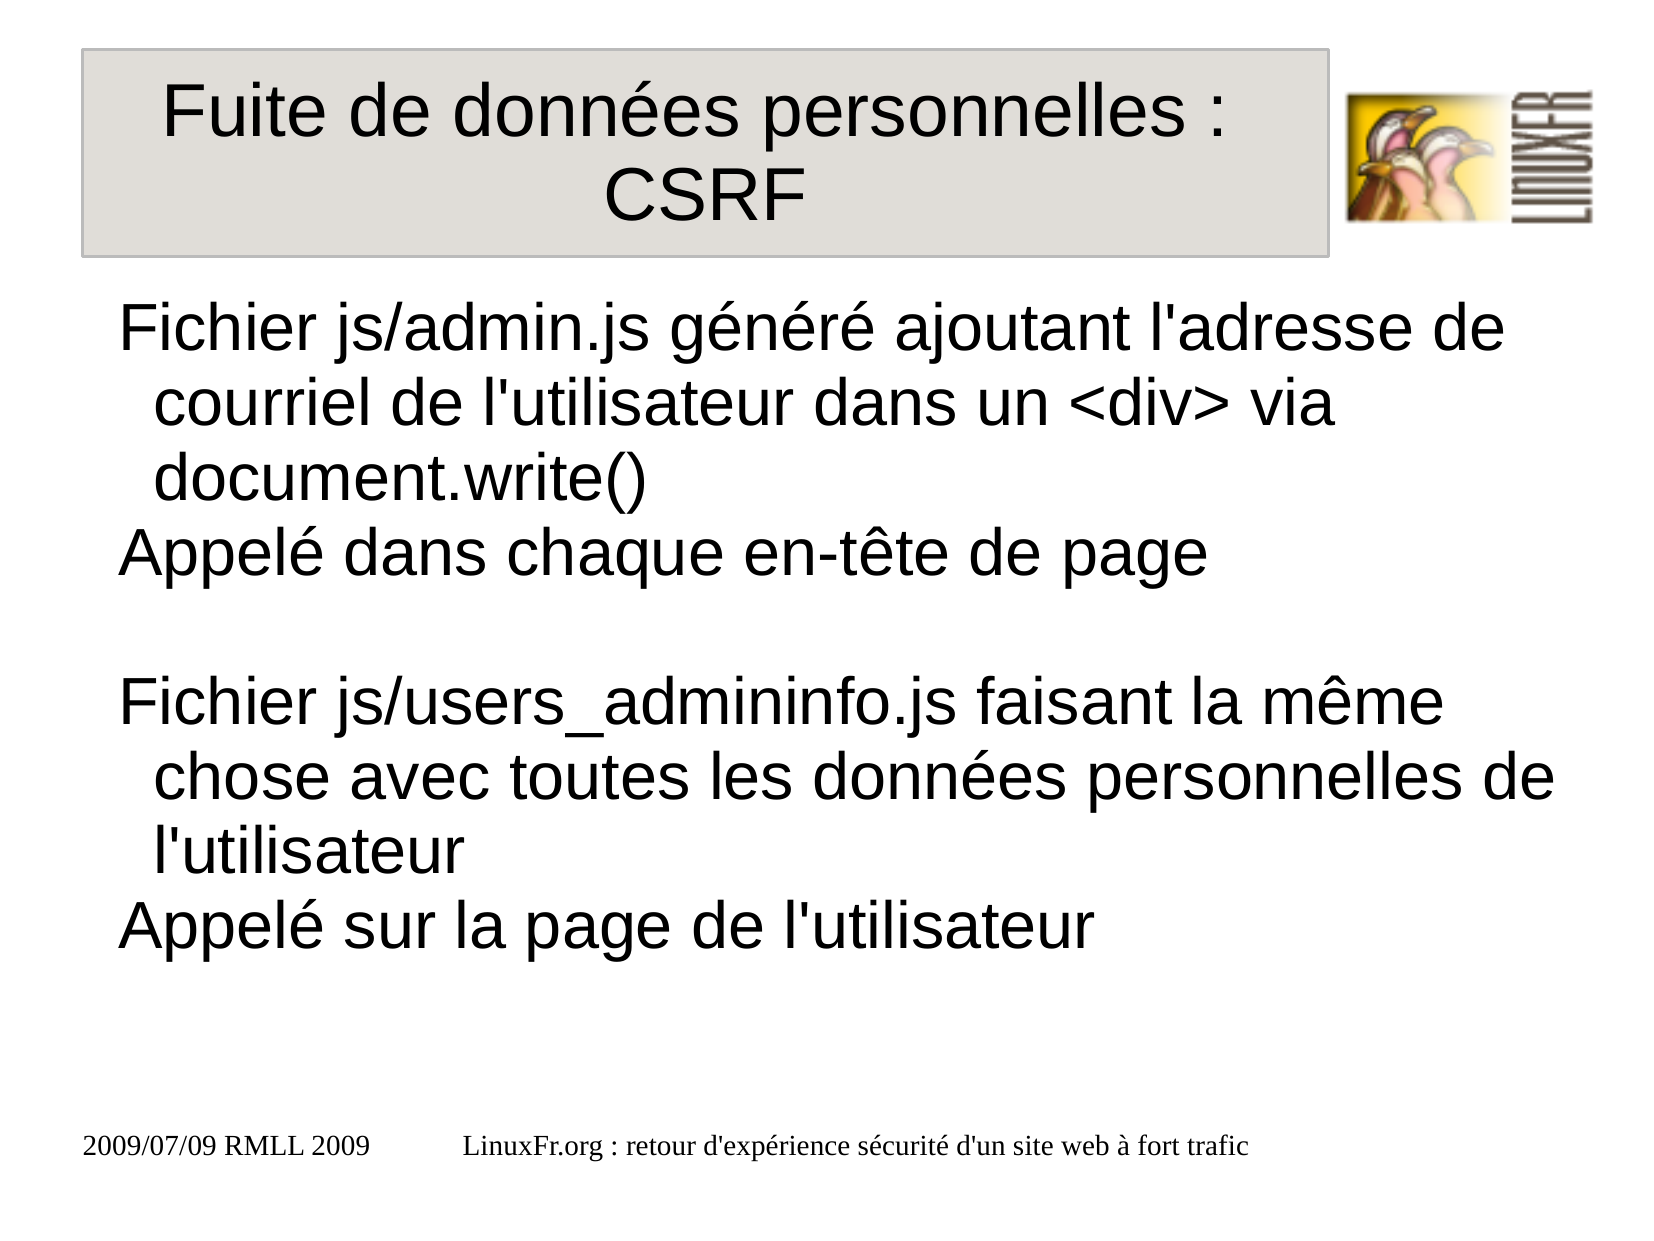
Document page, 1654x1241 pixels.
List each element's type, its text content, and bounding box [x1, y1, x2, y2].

subtitle Fichier js/admin.js généré ajoutant l'adresse de courriel de l'utilisateur dans un <div> via document.write() Appelé dans chaque en-tête de page Fichier js/users_admininfo.js faisant la même chose avec toutes les données personnelles de l'utilisateur Appelé sur la page de l'utilisateur [82, 290, 1571, 1109]
picture [1341, 88, 1601, 229]
title Fuite de données personnelles : CSRF [82, 49, 1329, 257]
